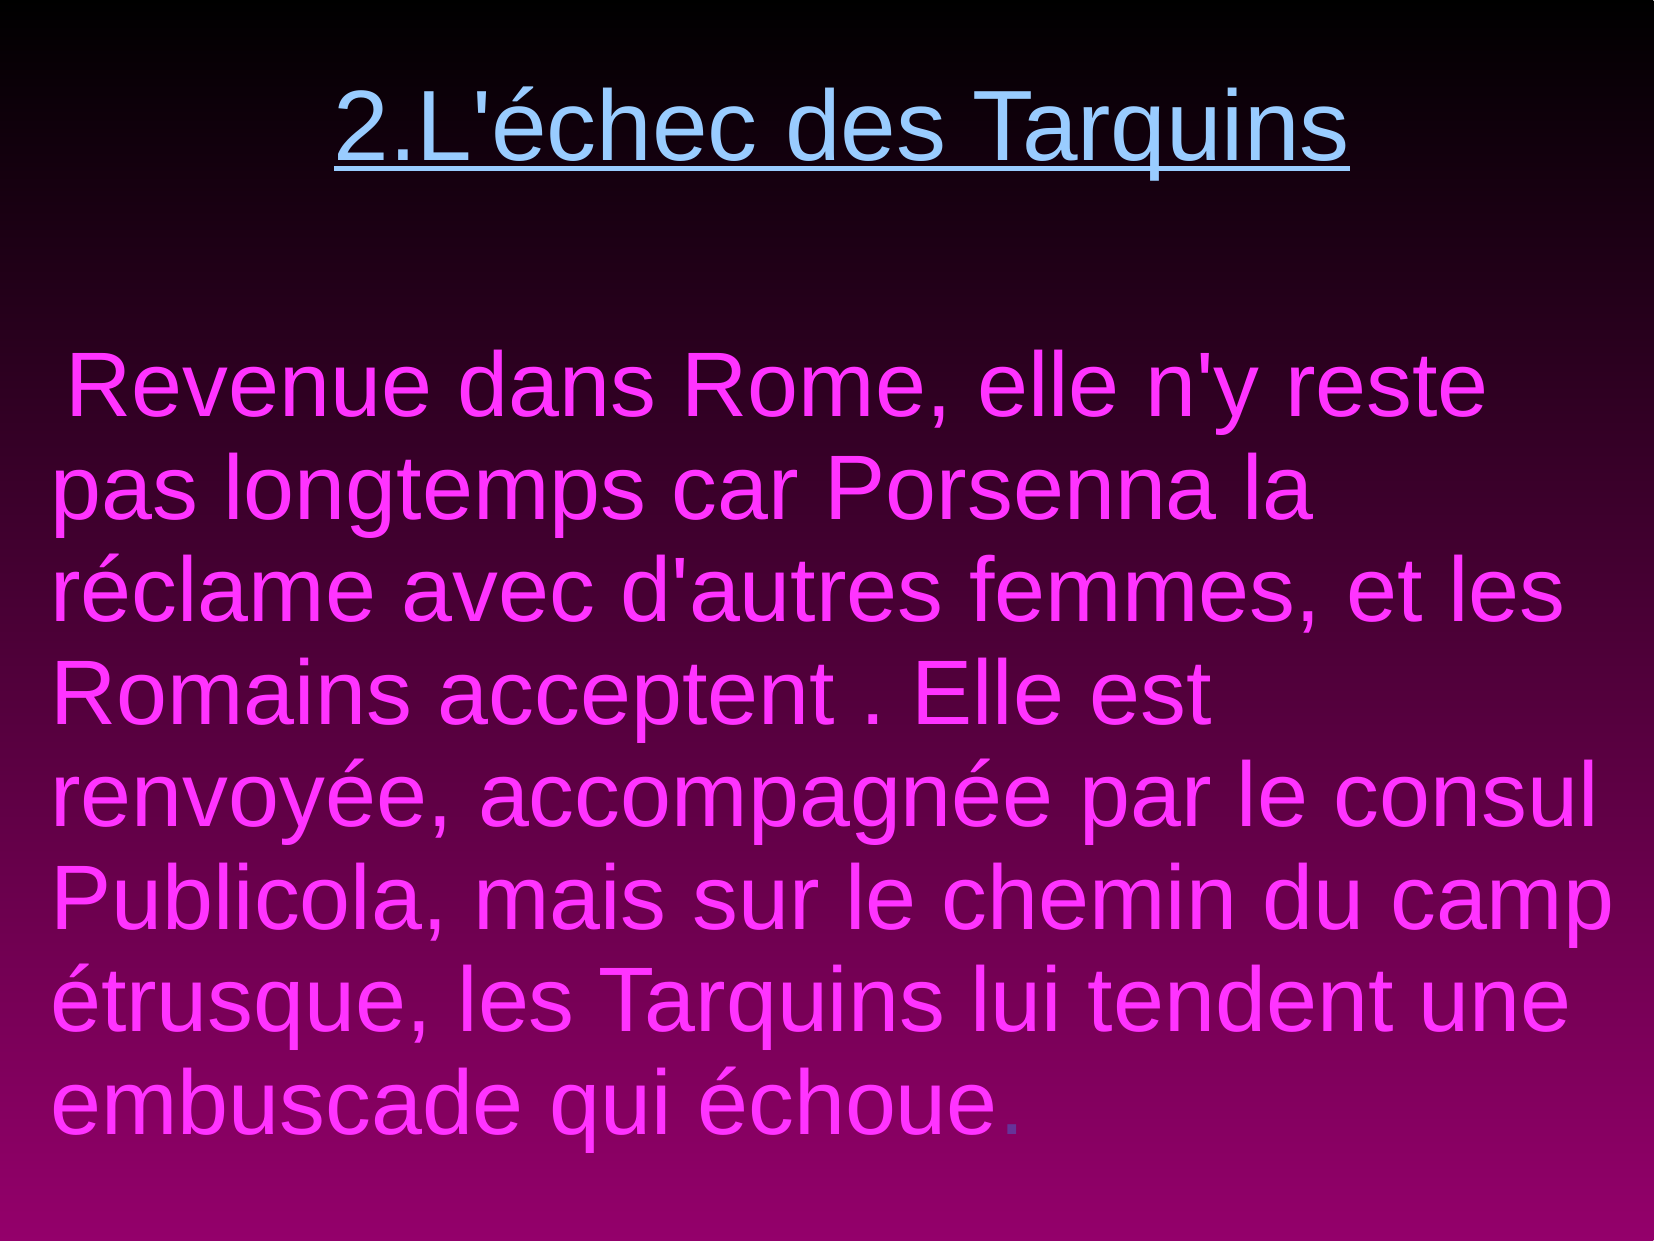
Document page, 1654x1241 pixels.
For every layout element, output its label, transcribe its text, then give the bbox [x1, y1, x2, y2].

text_box 2.L'échec des Tarquins [318, 62, 1394, 189]
text_box Revenue dans Rome, elle n'y reste pas longtemps car Porsenna la réclame avec d'autres femmes, et les Romains acceptent . Elle est renvoyée, accompagnée par le consul Publicola, mais sur le chemin du camp étrusque, les Tarquins lui tendent une embuscade qui échoue. [0, 205, 1654, 1241]
